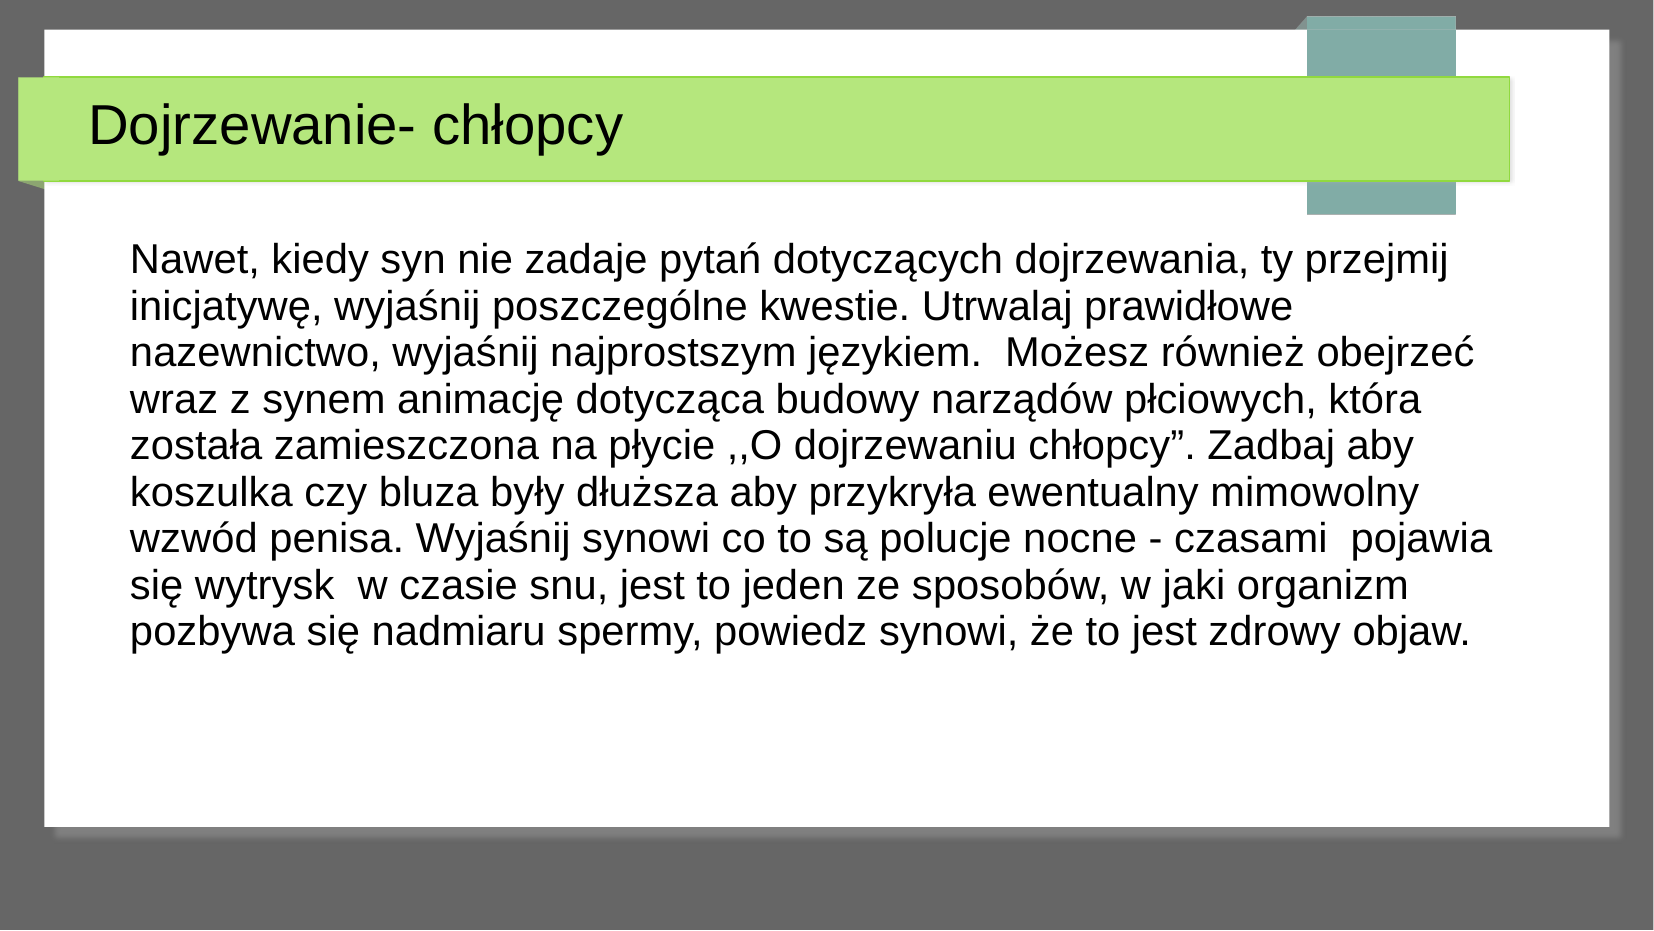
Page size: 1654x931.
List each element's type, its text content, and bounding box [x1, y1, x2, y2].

list Nawet, kiedy syn nie zadaje pytań dotyczących dojrzewania, ty przejmij inicjatywę, wyjaśnij poszczególne kwestie. Utrwalaj prawidłowe nazewnictwo, wyjaśnij najprostszym językiem. Możesz również obejrzeć wraz z synem animację dotycząca budowy narządów płciowych, która została zamieszczona na płycie ,,O dojrzewaniu chłopcy”. Zadbaj aby koszulka czy bluza były dłuższa aby przykryła ewentualny mimowolny wzwód penisa. Wyjaśnij synowi co to są polucje nocne - czasami pojawia się wytrysk w czasie snu, jest to jeden ze sposobów, w jaki organizm pozbywa się nadmiaru spermy, powiedz synowi, że to jest zdrowy objaw. [59, 236, 1536, 827]
title Dojrzewanie- chłopcy [88, 73, 1506, 178]
